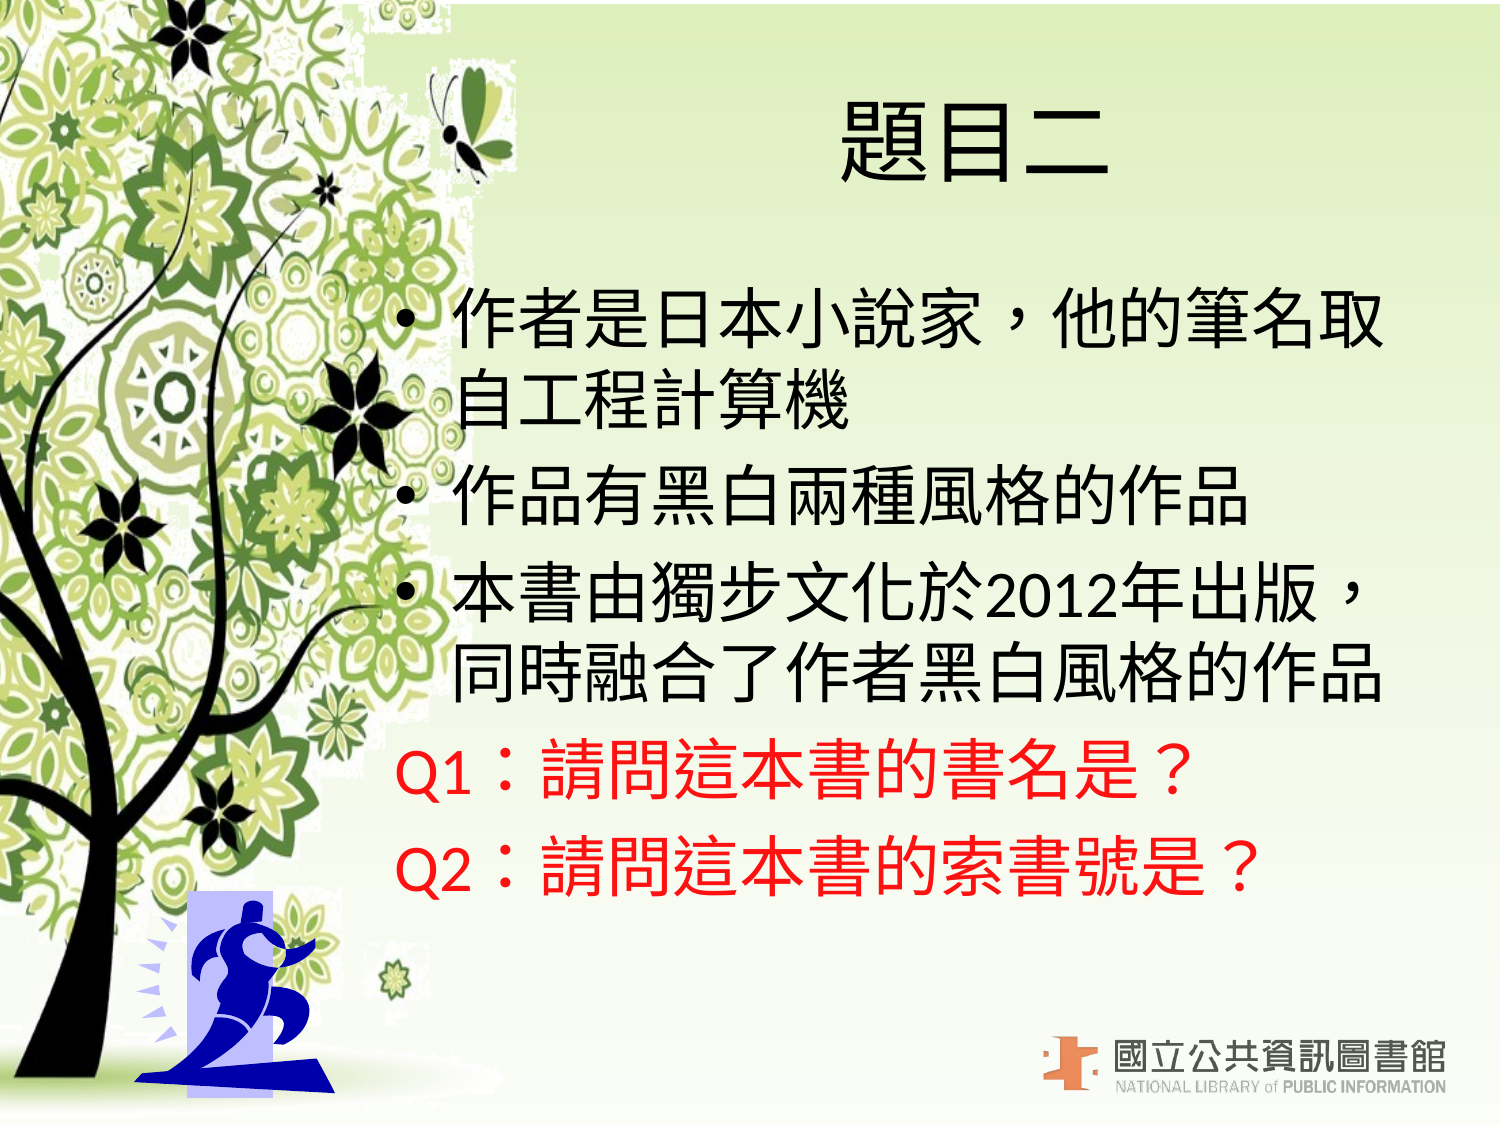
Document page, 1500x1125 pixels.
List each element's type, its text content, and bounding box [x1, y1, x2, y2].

picture [0, 0, 581, 1125]
text_box [581, 4, 1500, 1125]
title 題目二 [527, 45, 1426, 233]
text_box 作者是日本小說家，他的筆名取自工程計算機 作品有黑白兩種風格的作品 本書由獨步文化於2012年出版，同時融合了作者黑白風格的作品 Q1：請問這本書的書名是？ Q2：請問這本書的索書號是？ [386, 262, 1425, 1005]
